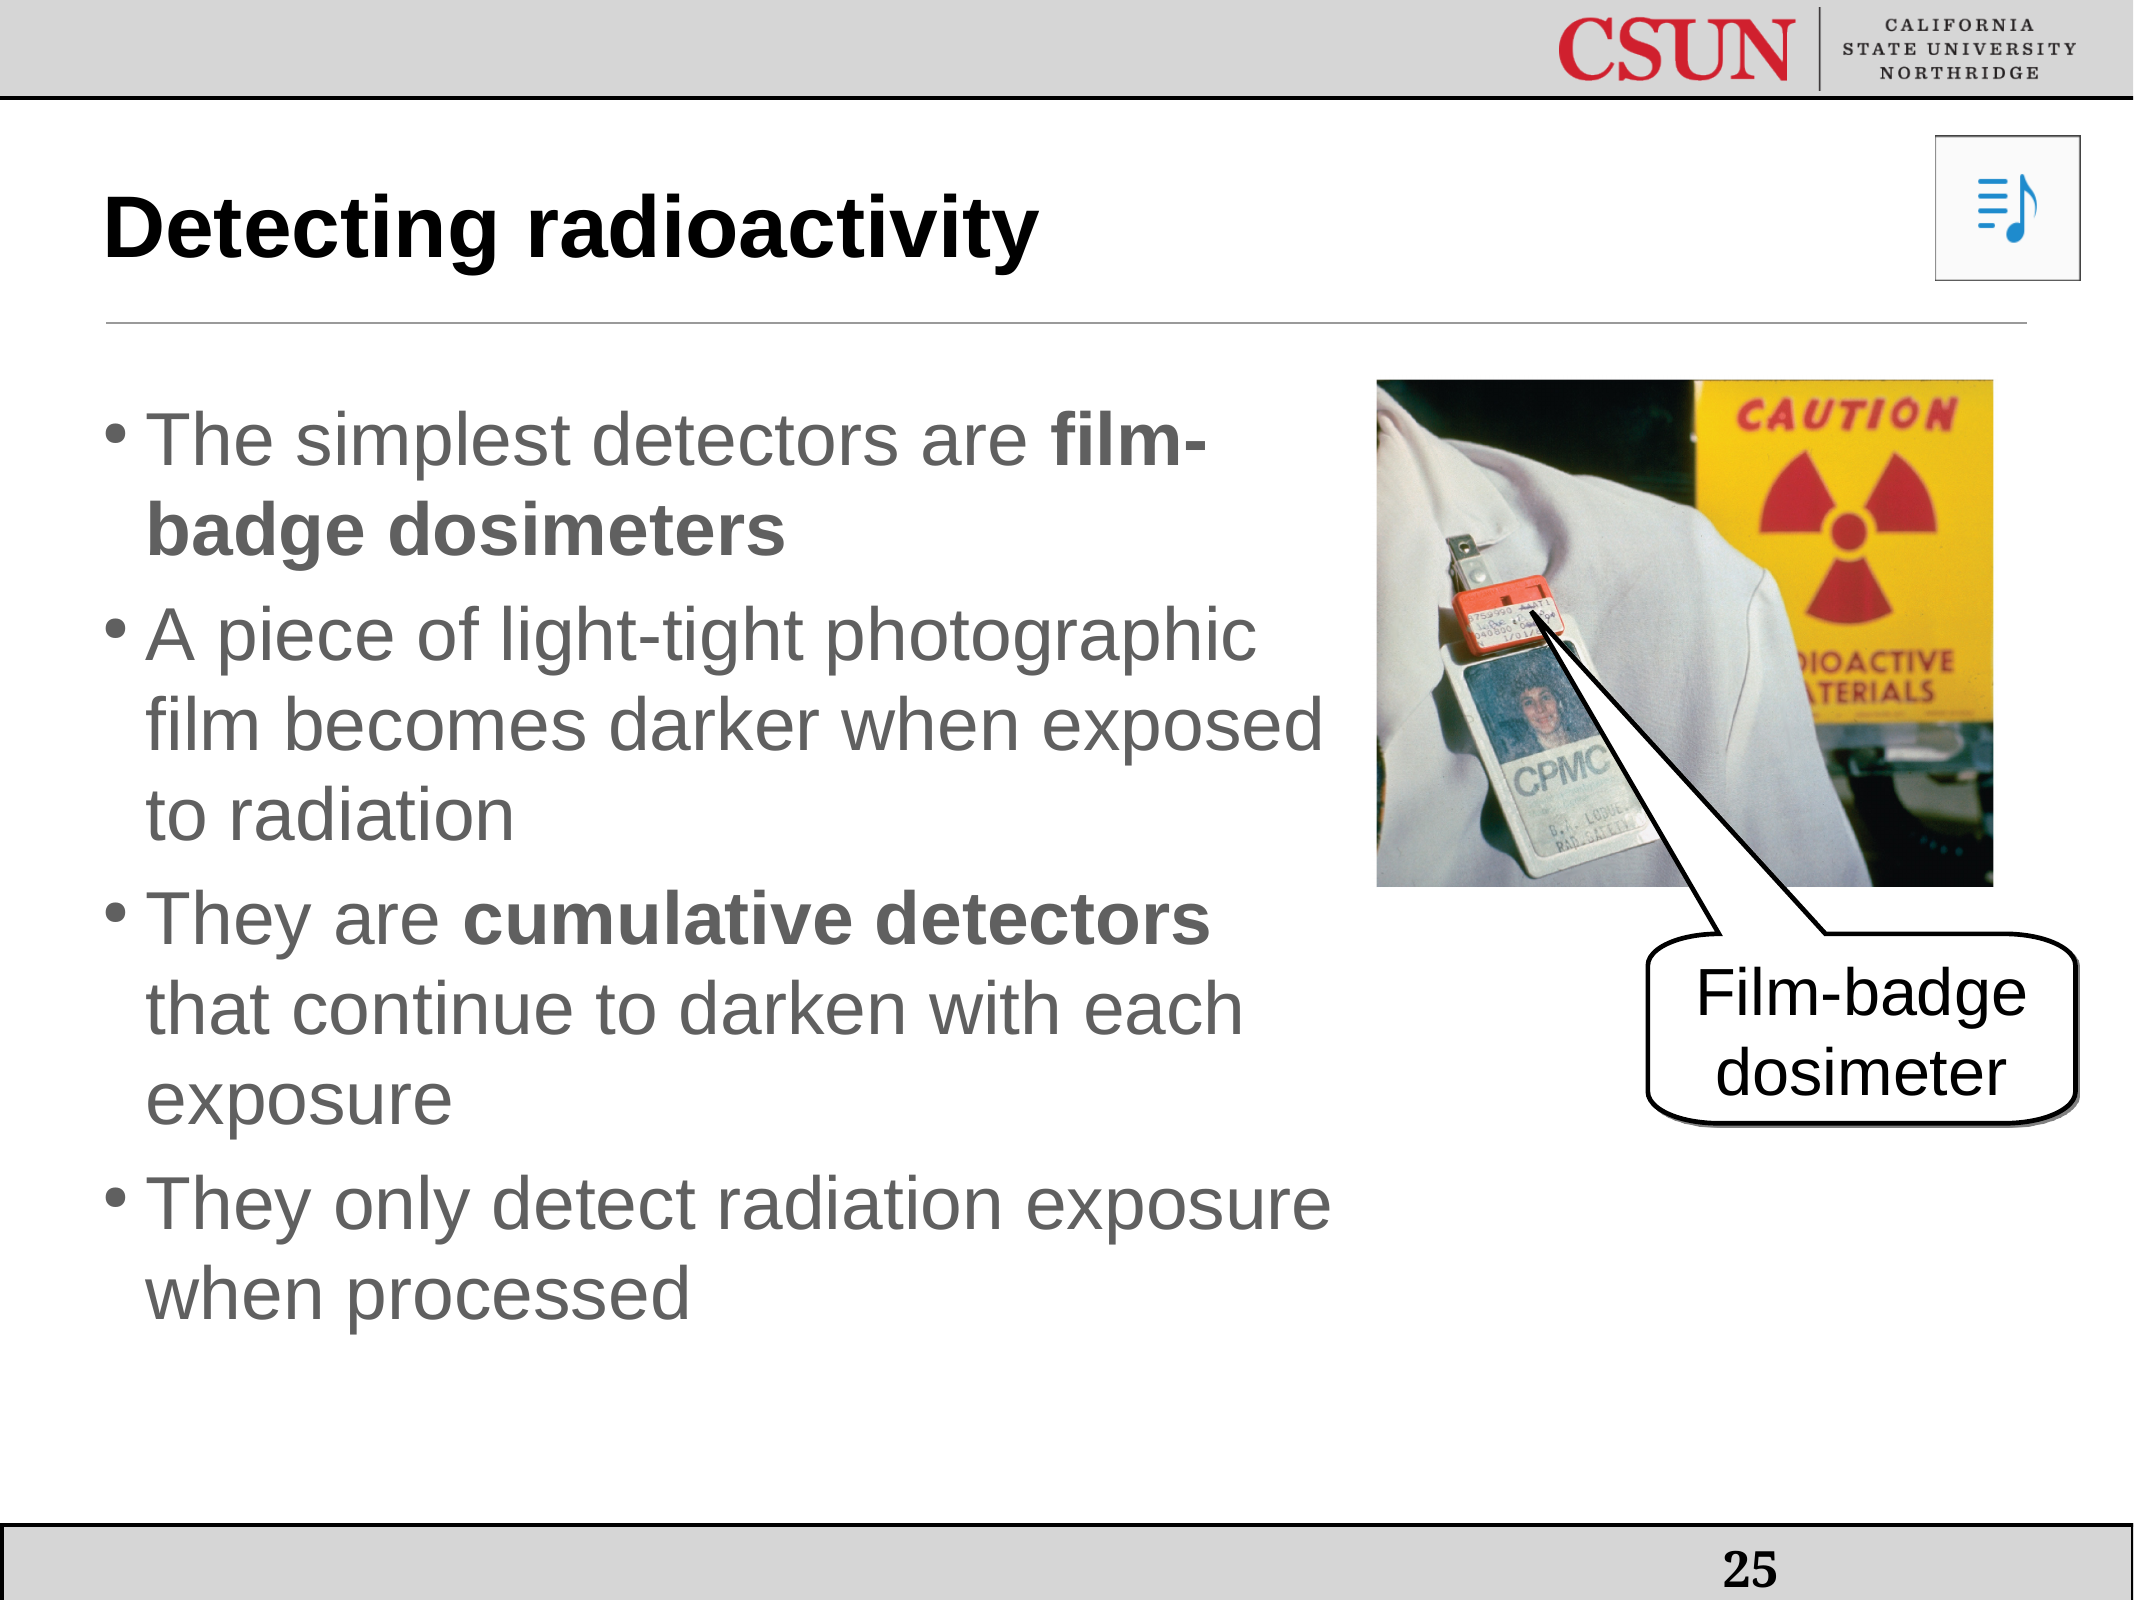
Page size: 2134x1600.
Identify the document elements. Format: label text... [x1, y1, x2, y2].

picture [1559, 7, 2076, 91]
picture [1372, 375, 1998, 888]
text_box Film-badge dosimeter [1531, 611, 2076, 1124]
text_box [1933, 134, 2082, 282]
list The simplest detectors are film-badge dosimeters A piece of light-tight photographic film becomes darker when exposed to radiation They are cumulative detectors that continue to darken with each exposure They only detect radiation exposure when processed [93, 382, 1351, 1460]
title Detecting radioactivity [93, 104, 2040, 284]
